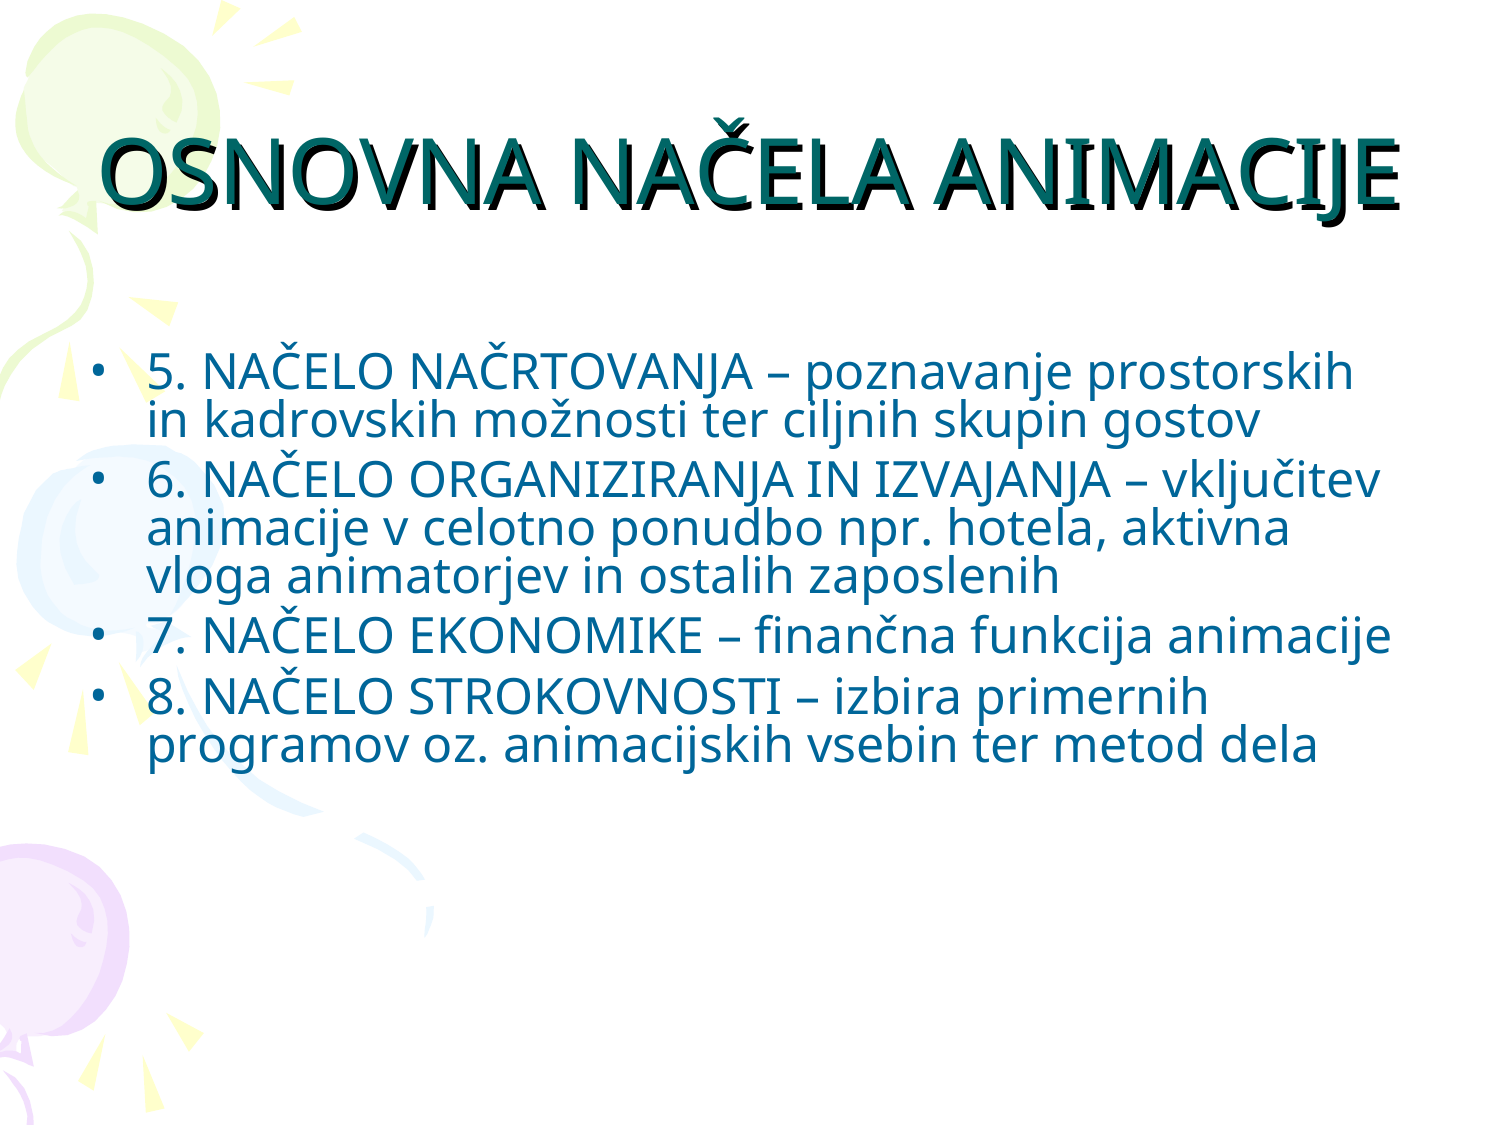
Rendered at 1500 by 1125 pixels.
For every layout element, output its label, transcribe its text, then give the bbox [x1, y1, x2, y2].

title OSNOVNA NAČELA ANIMACIJE [72, 16, 1426, 233]
list 5. NAČELO NAČRTOVANJA – poznavanje prostorskih in kadrovskih možnosti ter ciljnih skupin gostov 6. NAČELO ORGANIZIRANJA IN IZVAJANJA – vključitev animacije v celotno ponudbo npr. hotela, aktivna vloga animatorjev in ostalih zaposlenih 7. NAČELO EKONOMIKE – finančna funkcija animacije 8. NAČELO STROKOVNOSTI – izbira primernih programov oz. animacijskih vsebin ter metod dela [75, 262, 1426, 994]
